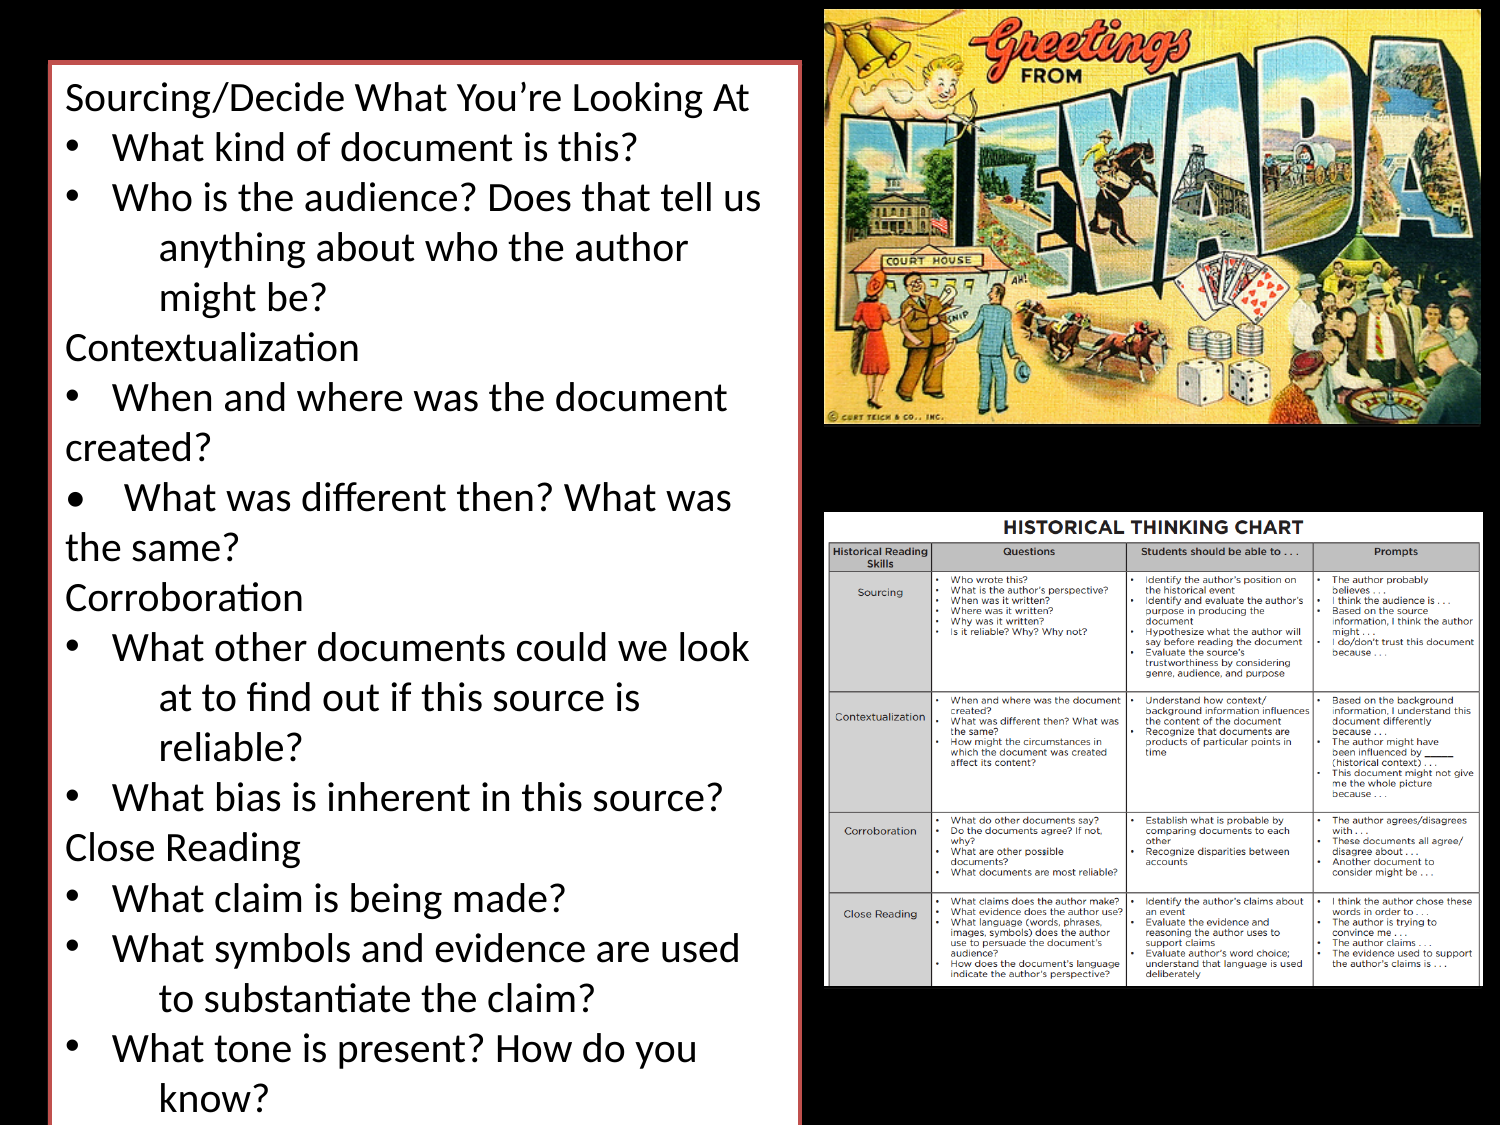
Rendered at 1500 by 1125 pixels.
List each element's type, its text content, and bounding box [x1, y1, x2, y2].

picture [824, 9, 1481, 424]
picture [824, 512, 1483, 986]
text_box Sourcing/Decide What You’re Looking At What kind of document is this? Who is the audience? Does that tell us anything about who the author might be? Contextualization When and where was the document created? • What was different then? What was the same? Corroboration What other documents could we look at to find out if this source is reliable? What bias is inherent in this source? Close Reading What claim is being made? What symbols and evidence are used to substantiate the claim? What tone is present? How do you know? [50, 62, 801, 1088]
